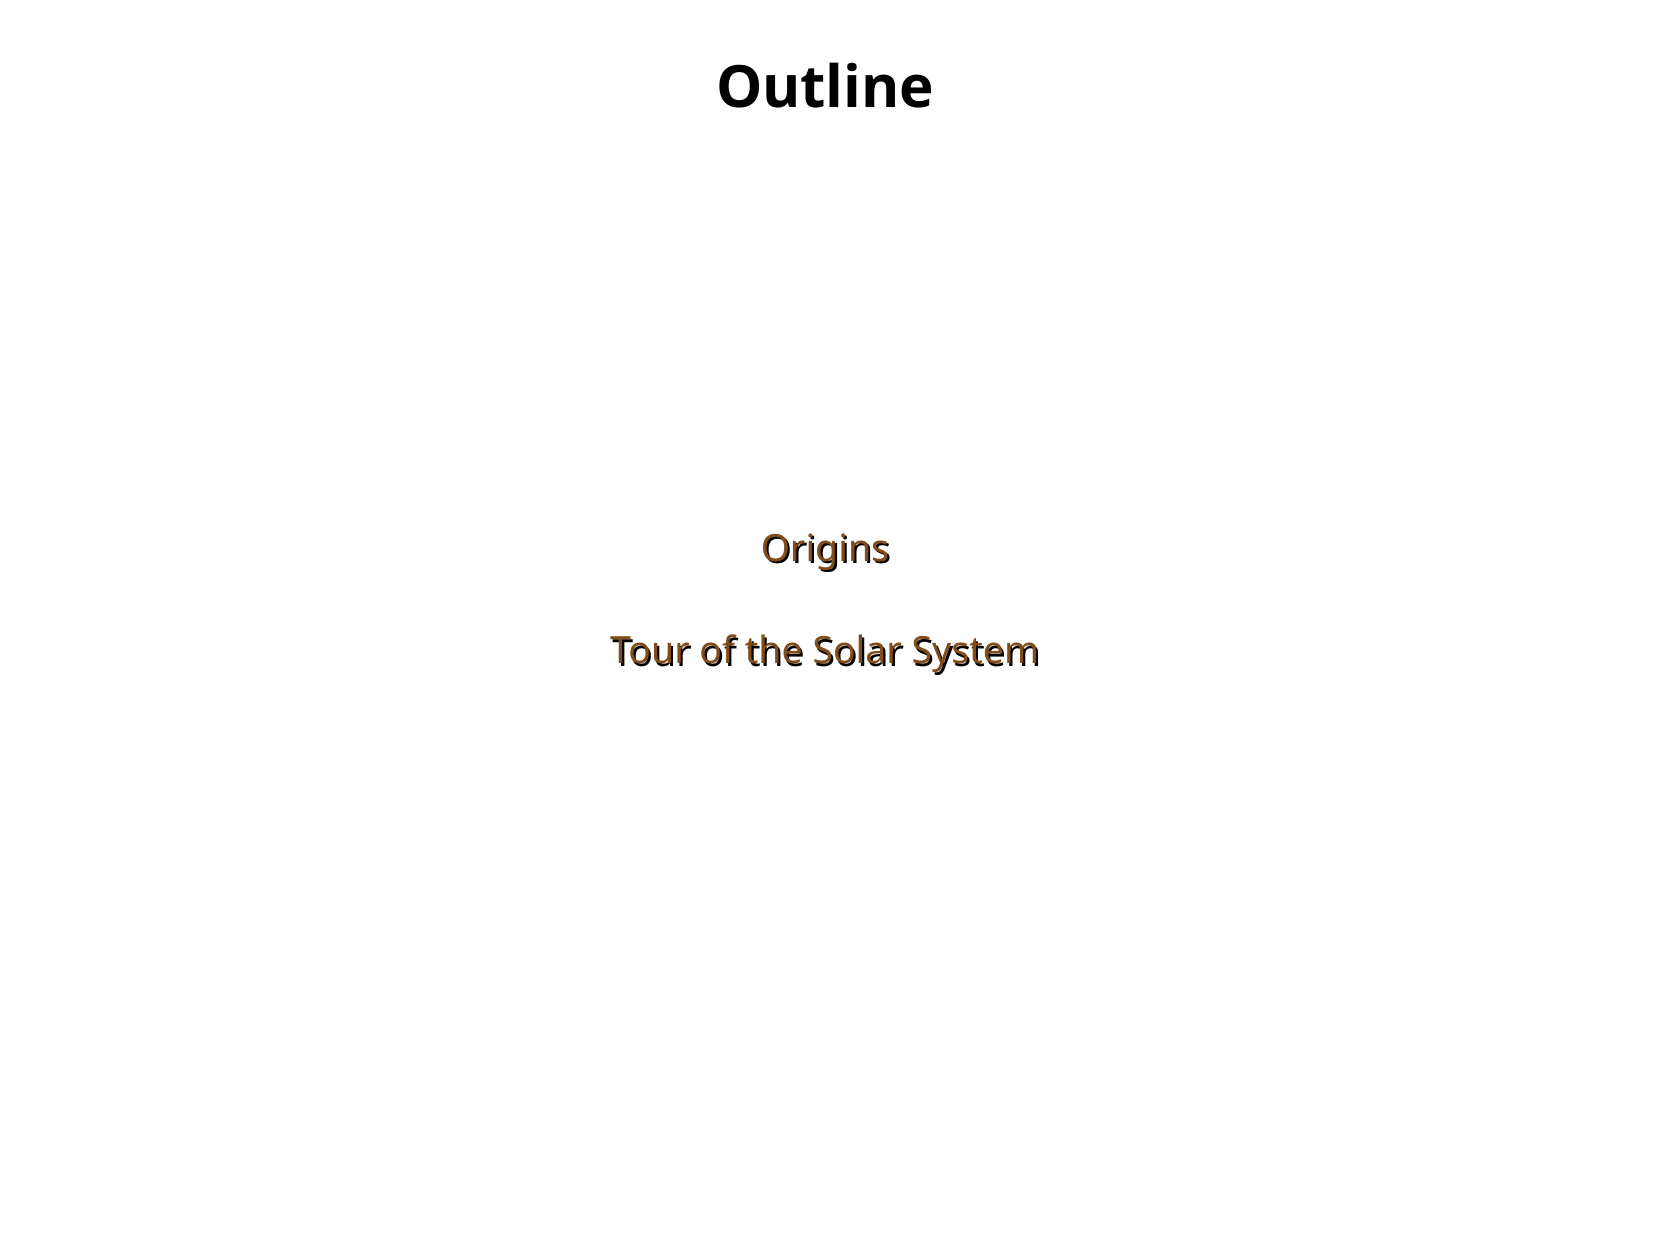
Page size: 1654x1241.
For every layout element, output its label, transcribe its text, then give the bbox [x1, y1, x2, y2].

text_box Origins Tour of the Solar System [75, 412, 1576, 878]
text_box Outline [262, 37, 1388, 134]
